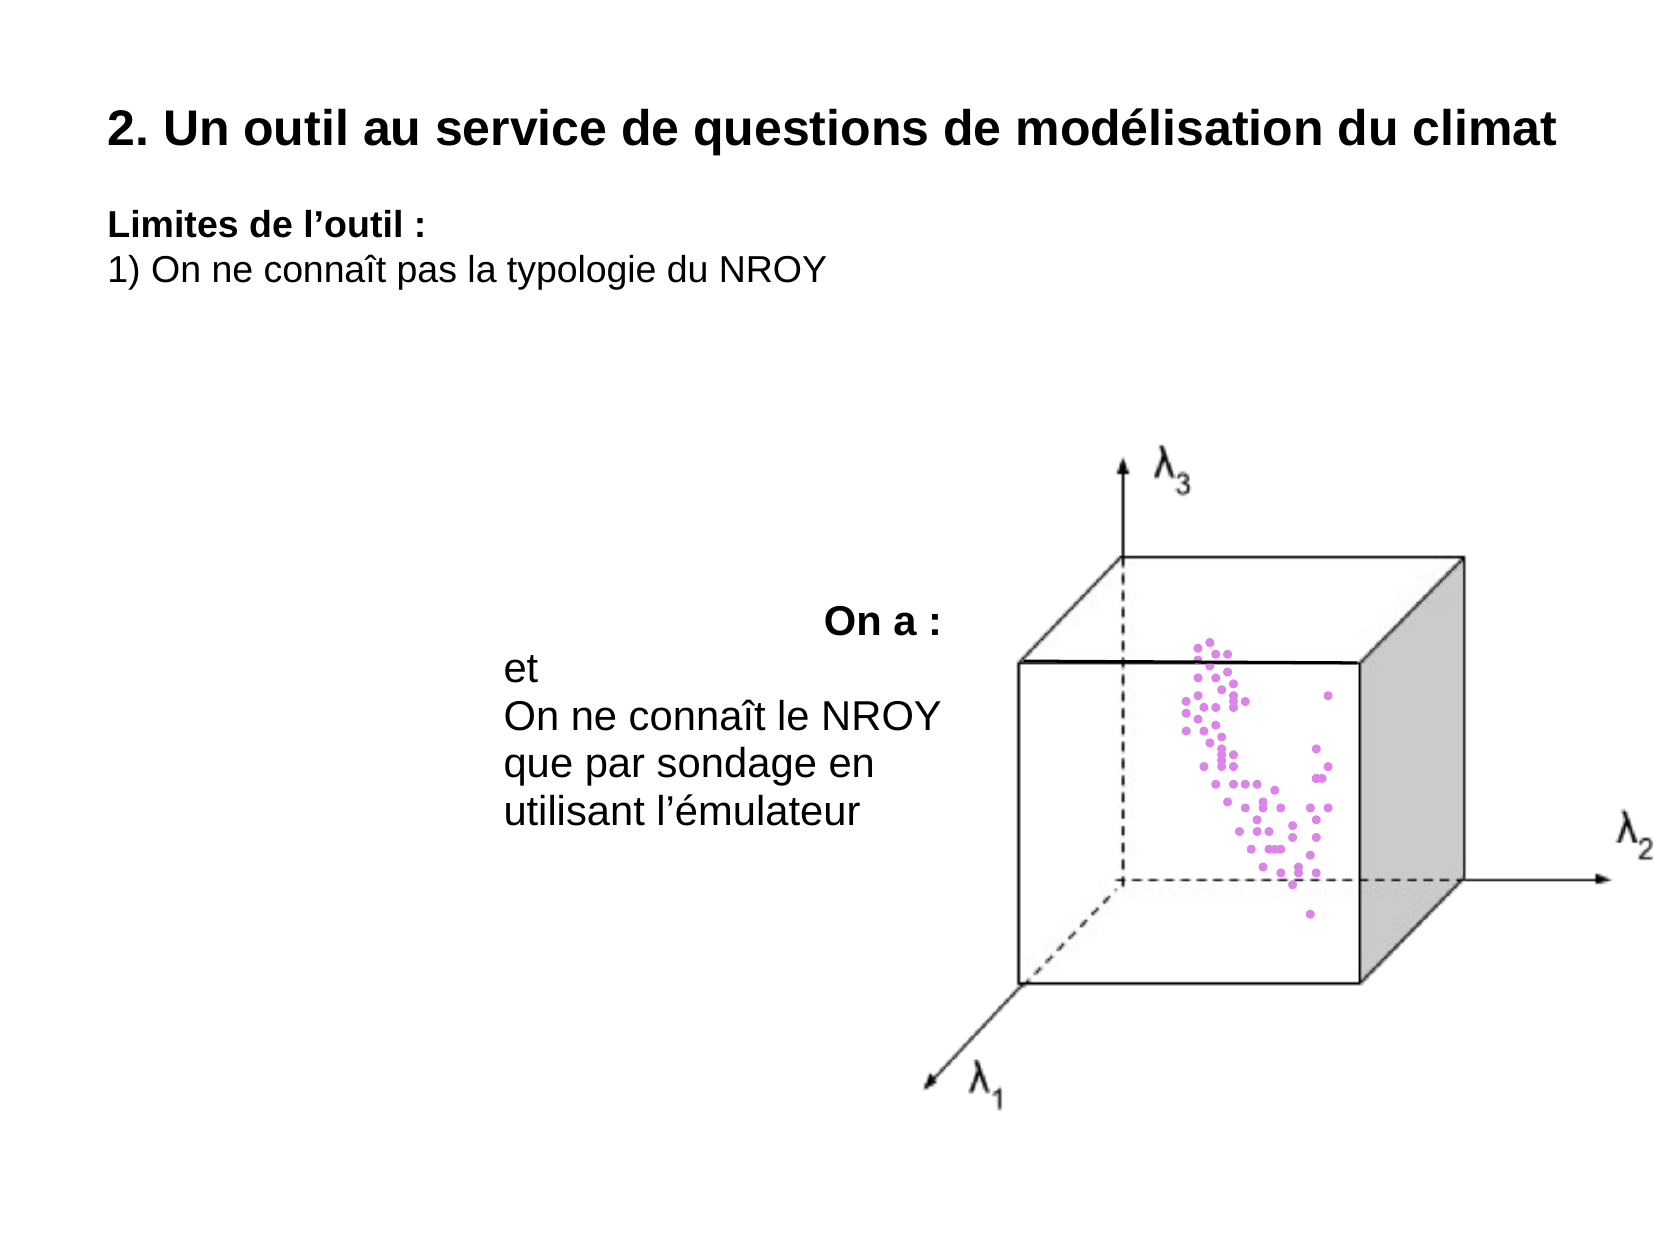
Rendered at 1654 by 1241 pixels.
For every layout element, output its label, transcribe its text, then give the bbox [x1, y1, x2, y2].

text_box [1323, 762, 1333, 772]
text_box [1199, 726, 1209, 736]
text_box [1223, 649, 1233, 659]
text_box [1311, 773, 1327, 783]
text_box [1276, 803, 1286, 813]
text_box [1205, 738, 1215, 748]
text_box [1252, 815, 1262, 825]
text_box [1288, 880, 1298, 890]
text_box [1288, 821, 1298, 831]
text_box [1228, 679, 1238, 689]
text_box [1228, 750, 1238, 760]
text_box [1228, 762, 1238, 772]
text_box [1211, 779, 1221, 789]
text_box On a : et On ne connaît le NROY que par sondage en utilisant l’émulateur [488, 589, 1005, 890]
text_box [1211, 649, 1221, 659]
text_box [1199, 702, 1209, 712]
text_box [1311, 815, 1321, 825]
text_box [1193, 673, 1203, 683]
text_box [1205, 664, 1215, 671]
text_box 2. Un outil au service de questions de modélisation du climat Limites de l’outil : 1) On ne connaît pas la typologie du NROY [108, 95, 1594, 292]
text_box [1246, 844, 1256, 854]
text_box [1264, 827, 1274, 836]
text_box [1311, 744, 1321, 754]
text_box [1311, 832, 1321, 842]
text_box [1211, 673, 1221, 683]
text_box [1223, 667, 1233, 677]
text_box [1264, 844, 1286, 854]
text_box [1288, 832, 1298, 842]
text_box [1181, 708, 1191, 718]
text_box [1252, 827, 1262, 836]
text_box [1181, 726, 1191, 736]
text_box [1234, 827, 1244, 836]
text_box [1199, 762, 1209, 772]
text_box [1294, 862, 1303, 878]
text_box [1323, 803, 1333, 813]
text_box [1240, 779, 1250, 789]
text_box [1240, 697, 1250, 707]
text_box [1228, 691, 1238, 712]
text_box [1258, 797, 1268, 813]
text_box [1223, 797, 1233, 807]
text_box [1193, 714, 1203, 724]
picture [899, 416, 1653, 1121]
text_box [1228, 779, 1238, 789]
text_box [1217, 732, 1227, 742]
text_box [1311, 868, 1321, 878]
text_box [1305, 803, 1315, 813]
text_box [1193, 643, 1203, 653]
text_box [1305, 850, 1315, 860]
text_box [1276, 868, 1286, 878]
text_box [1240, 803, 1250, 813]
text_box [1270, 785, 1280, 795]
text_box [1181, 696, 1191, 706]
text_box [1211, 702, 1221, 712]
text_box [1217, 685, 1227, 695]
text_box [1193, 655, 1203, 660]
text_box [1258, 862, 1268, 872]
text_box [1211, 720, 1221, 730]
text_box [1323, 691, 1333, 701]
text_box [1252, 779, 1262, 789]
text_box [1217, 744, 1227, 772]
text_box [1305, 909, 1315, 919]
text_box [1193, 691, 1203, 701]
text_box [1205, 638, 1215, 648]
